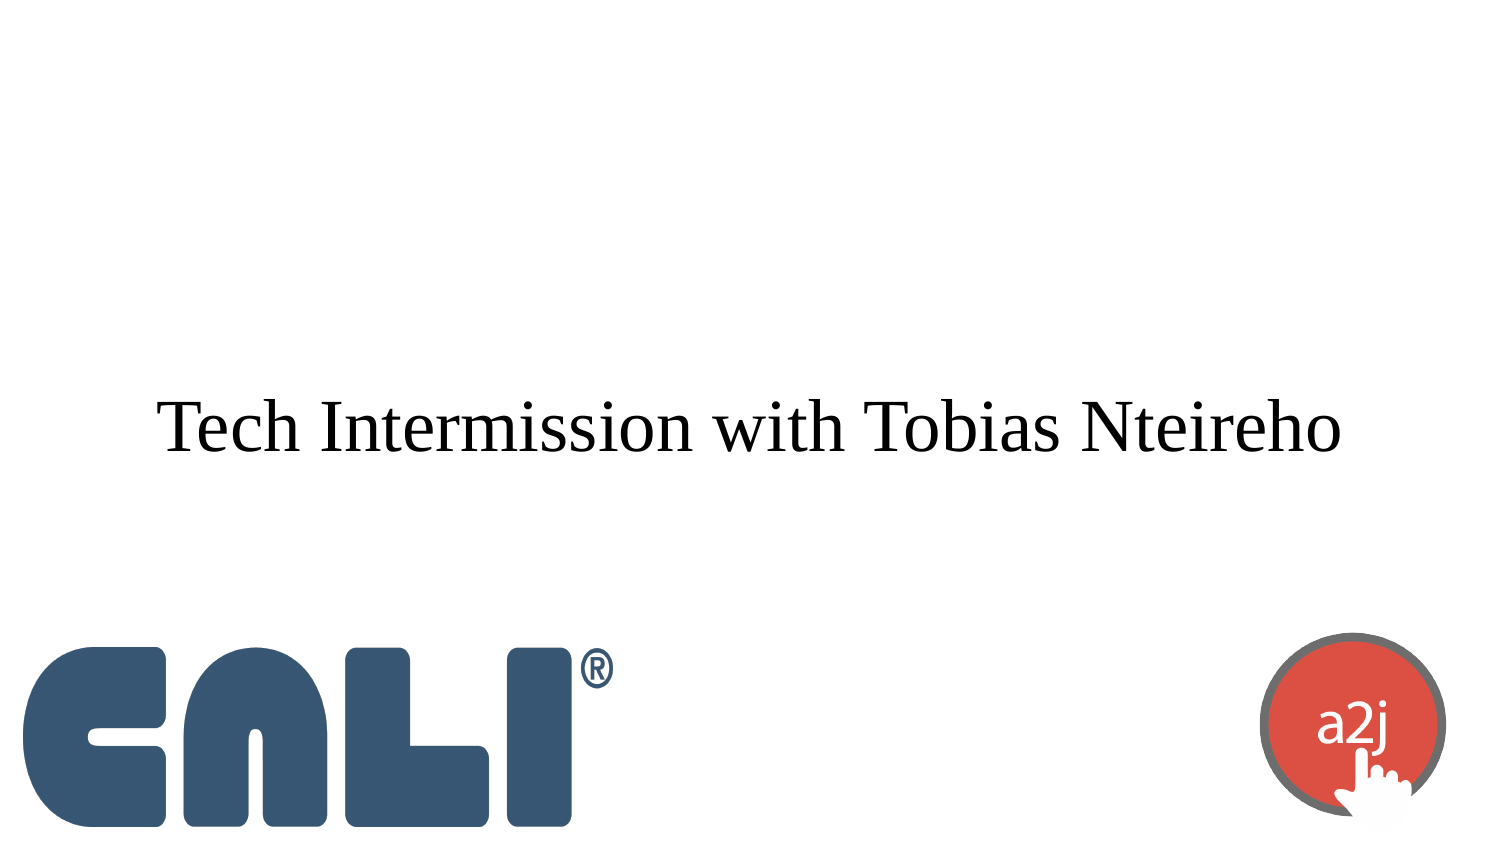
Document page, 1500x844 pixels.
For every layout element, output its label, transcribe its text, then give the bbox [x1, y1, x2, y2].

picture [23, 647, 613, 827]
title Tech Intermission with Tobias Nteireho [51, 352, 1449, 491]
picture [1255, 629, 1450, 844]
